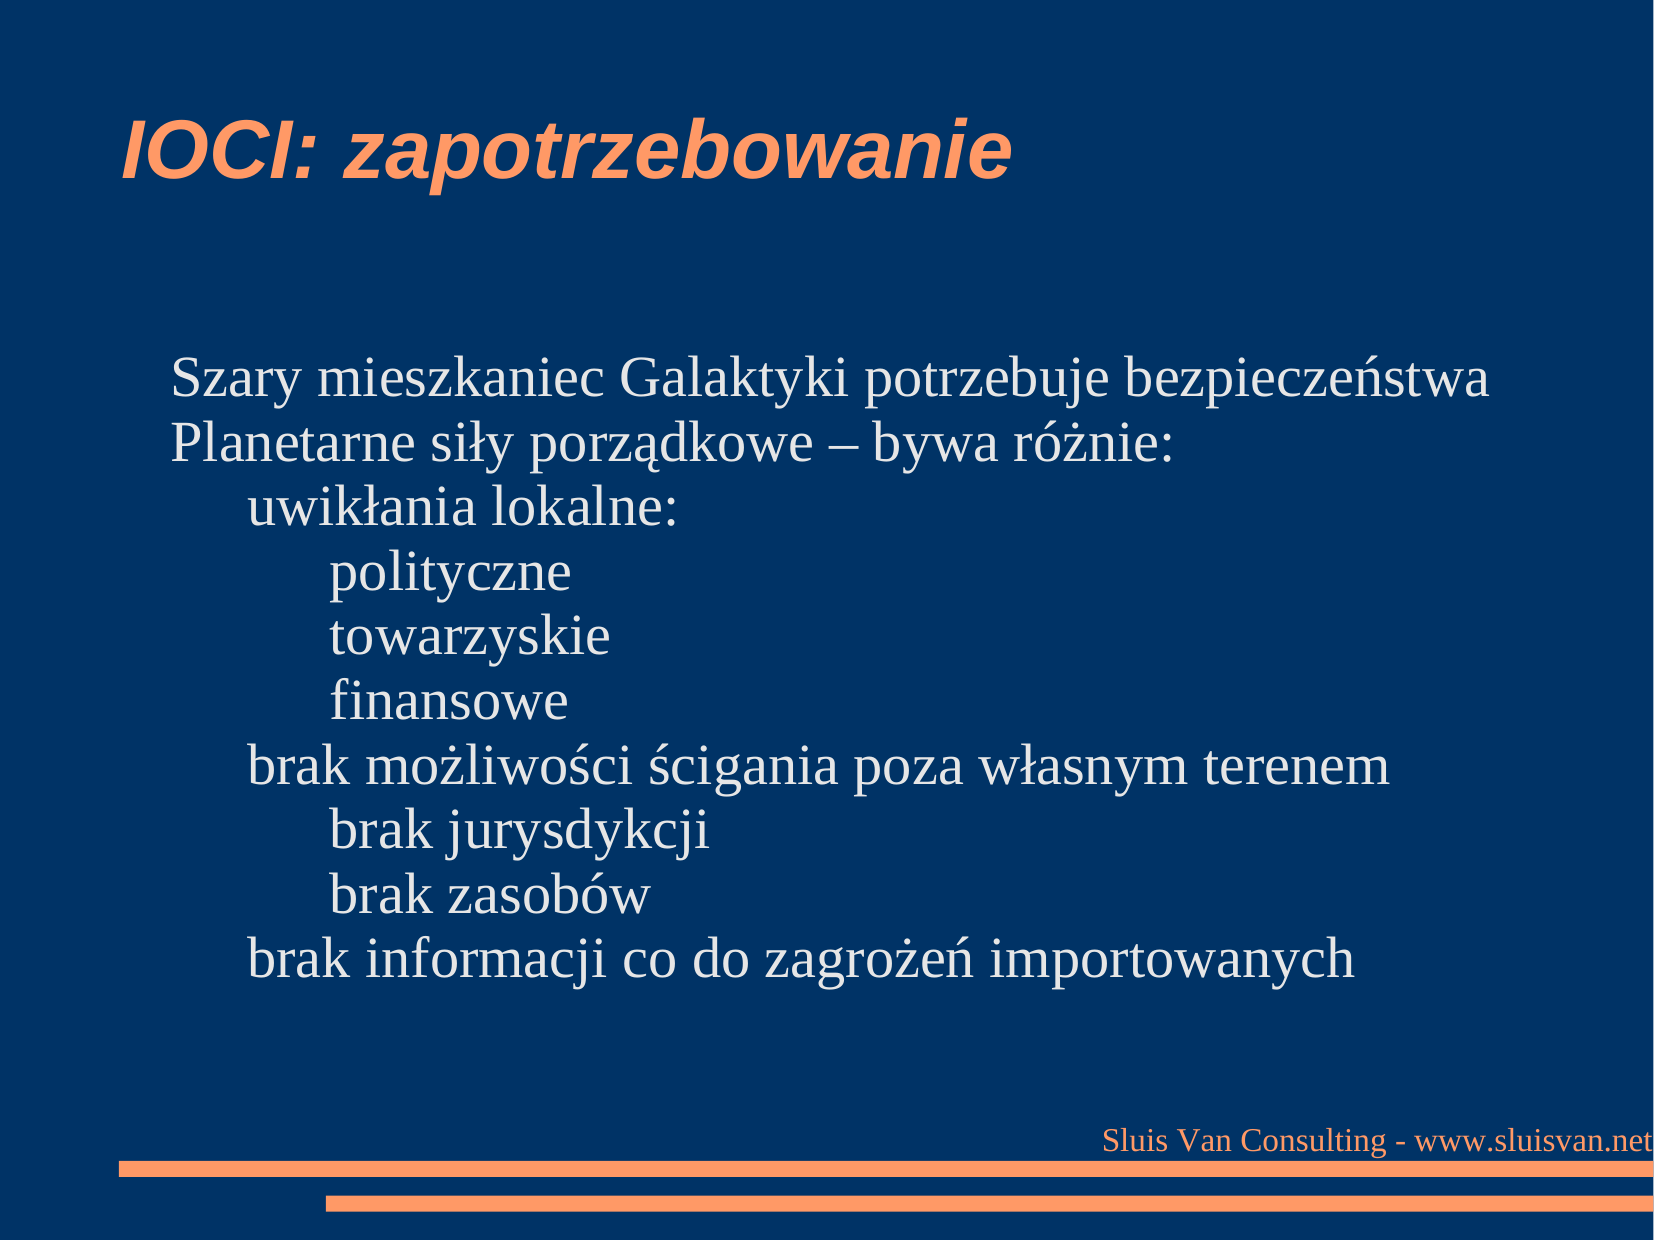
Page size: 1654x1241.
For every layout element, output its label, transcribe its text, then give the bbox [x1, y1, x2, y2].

list Szary mieszkaniec Galaktyki potrzebuje bezpieczeństwa Planetarne siły porządkowe – bywa różnie: uwikłania lokalne: polityczne towarzyskie finansowe brak możliwości ścigania poza własnym terenem brak jurysdykcji brak zasobów brak informacji co do zagrożeń importowanych [152, 344, 1534, 1093]
title IOCI: zapotrzebowanie [121, 46, 1534, 254]
